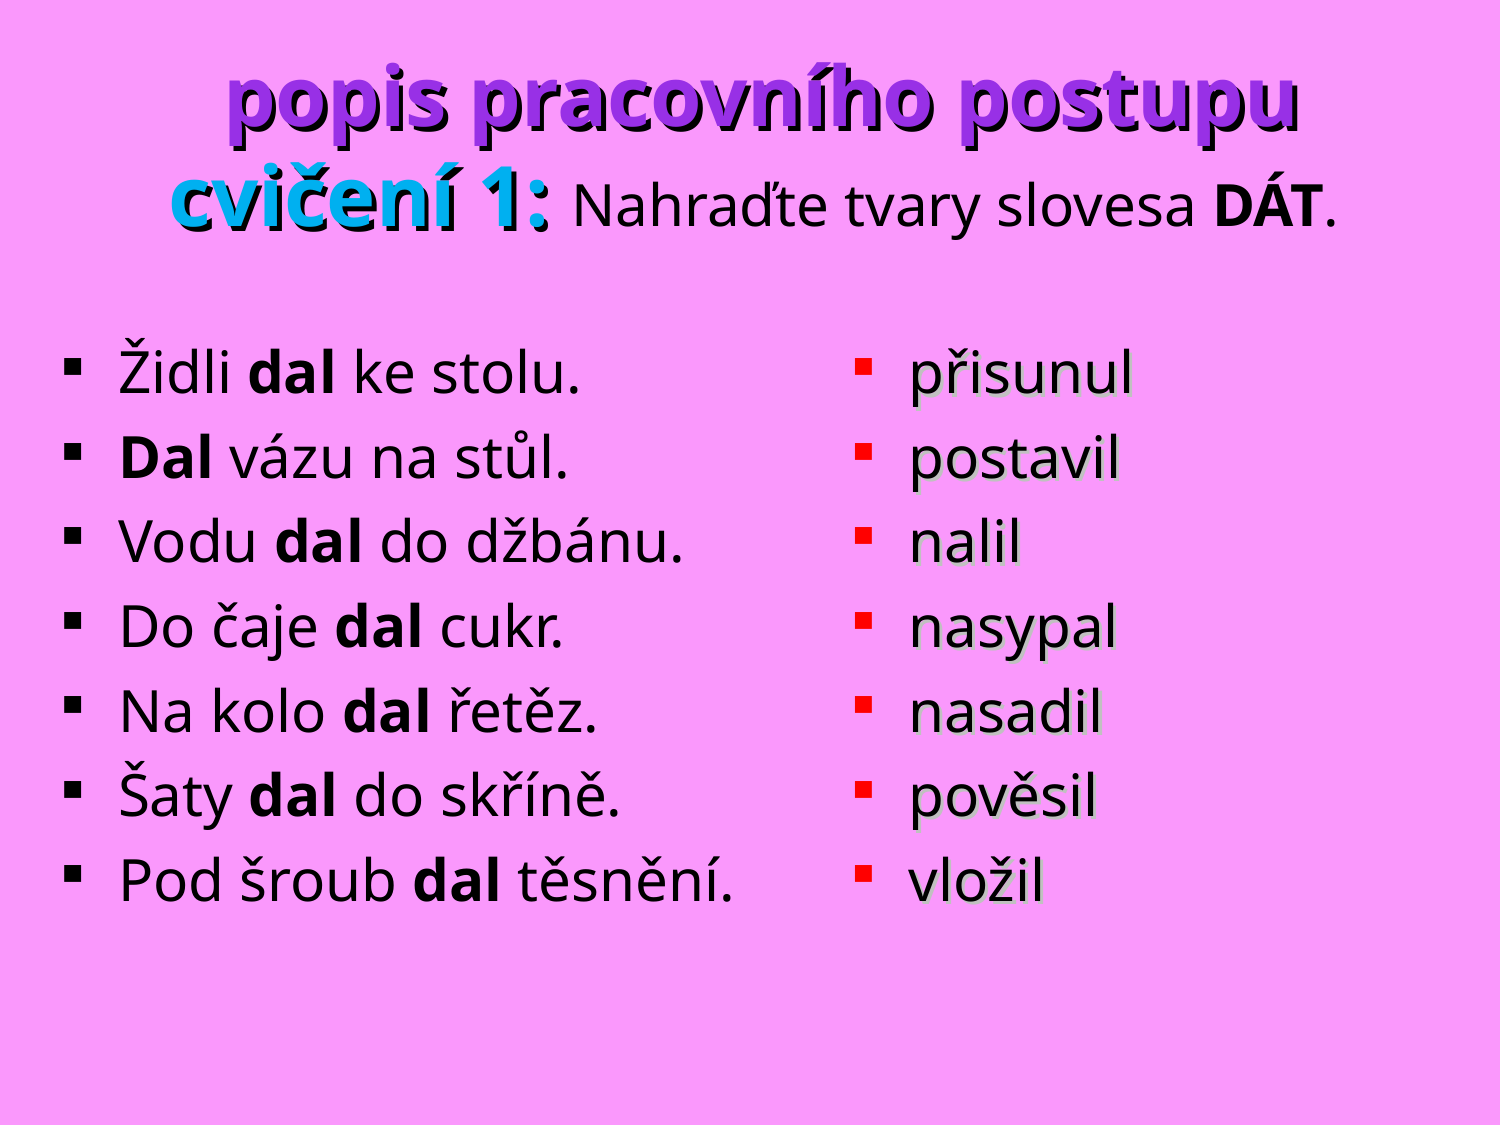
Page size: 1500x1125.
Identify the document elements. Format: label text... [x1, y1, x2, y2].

title popis pracovního postupu cvičení 1: Nahraďte tvary slovesa DÁT. [58, 0, 1465, 451]
list Židli dal ke stolu. Dal vázu na stůl. Vodu dal do džbánu. Do čaje dal cukr. Na kolo dal řetěz. Šaty dal do skříně. Pod šroub dal těsnění. [46, 328, 752, 1075]
list přisunul postavil nalil nasypal nasadil pověsil vložil [837, 328, 1418, 1058]
